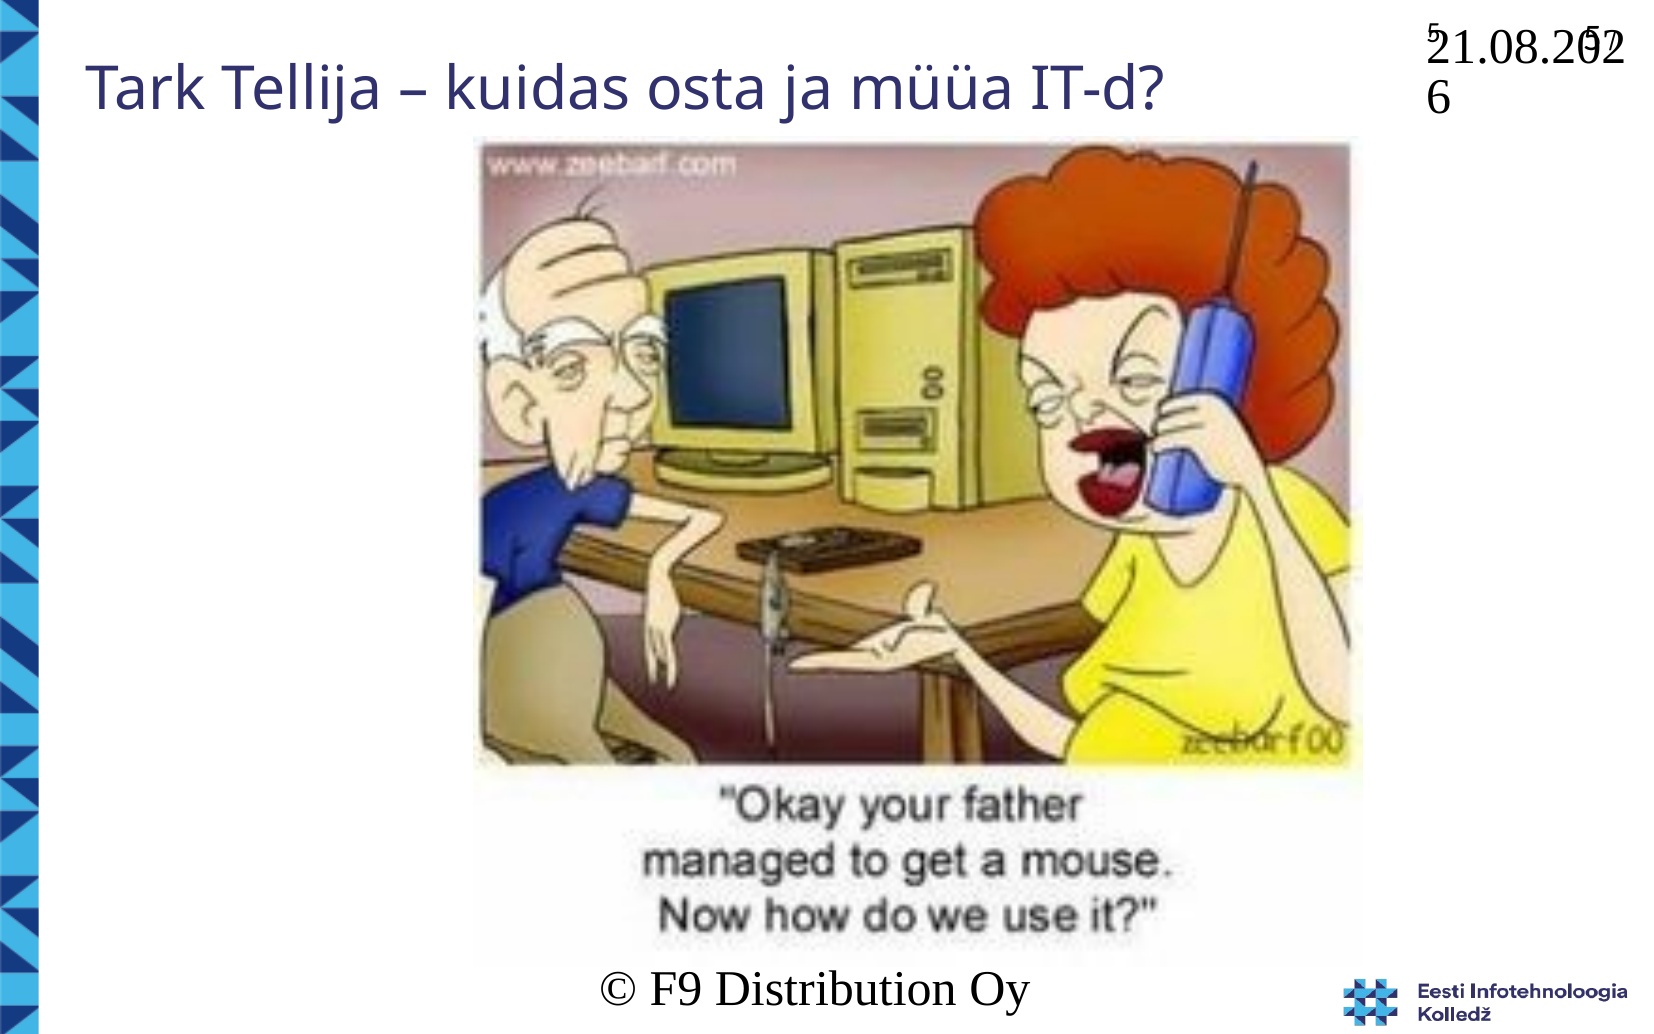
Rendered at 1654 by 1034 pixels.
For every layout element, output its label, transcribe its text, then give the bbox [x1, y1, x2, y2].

picture [473, 136, 1363, 967]
footer © F9 Distribution Oy [584, 957, 1108, 1013]
slide_number <number> [1411, 5, 1648, 49]
title Tark Tellija – kuidas osta ja müüa IT-d? [70, 41, 1630, 130]
